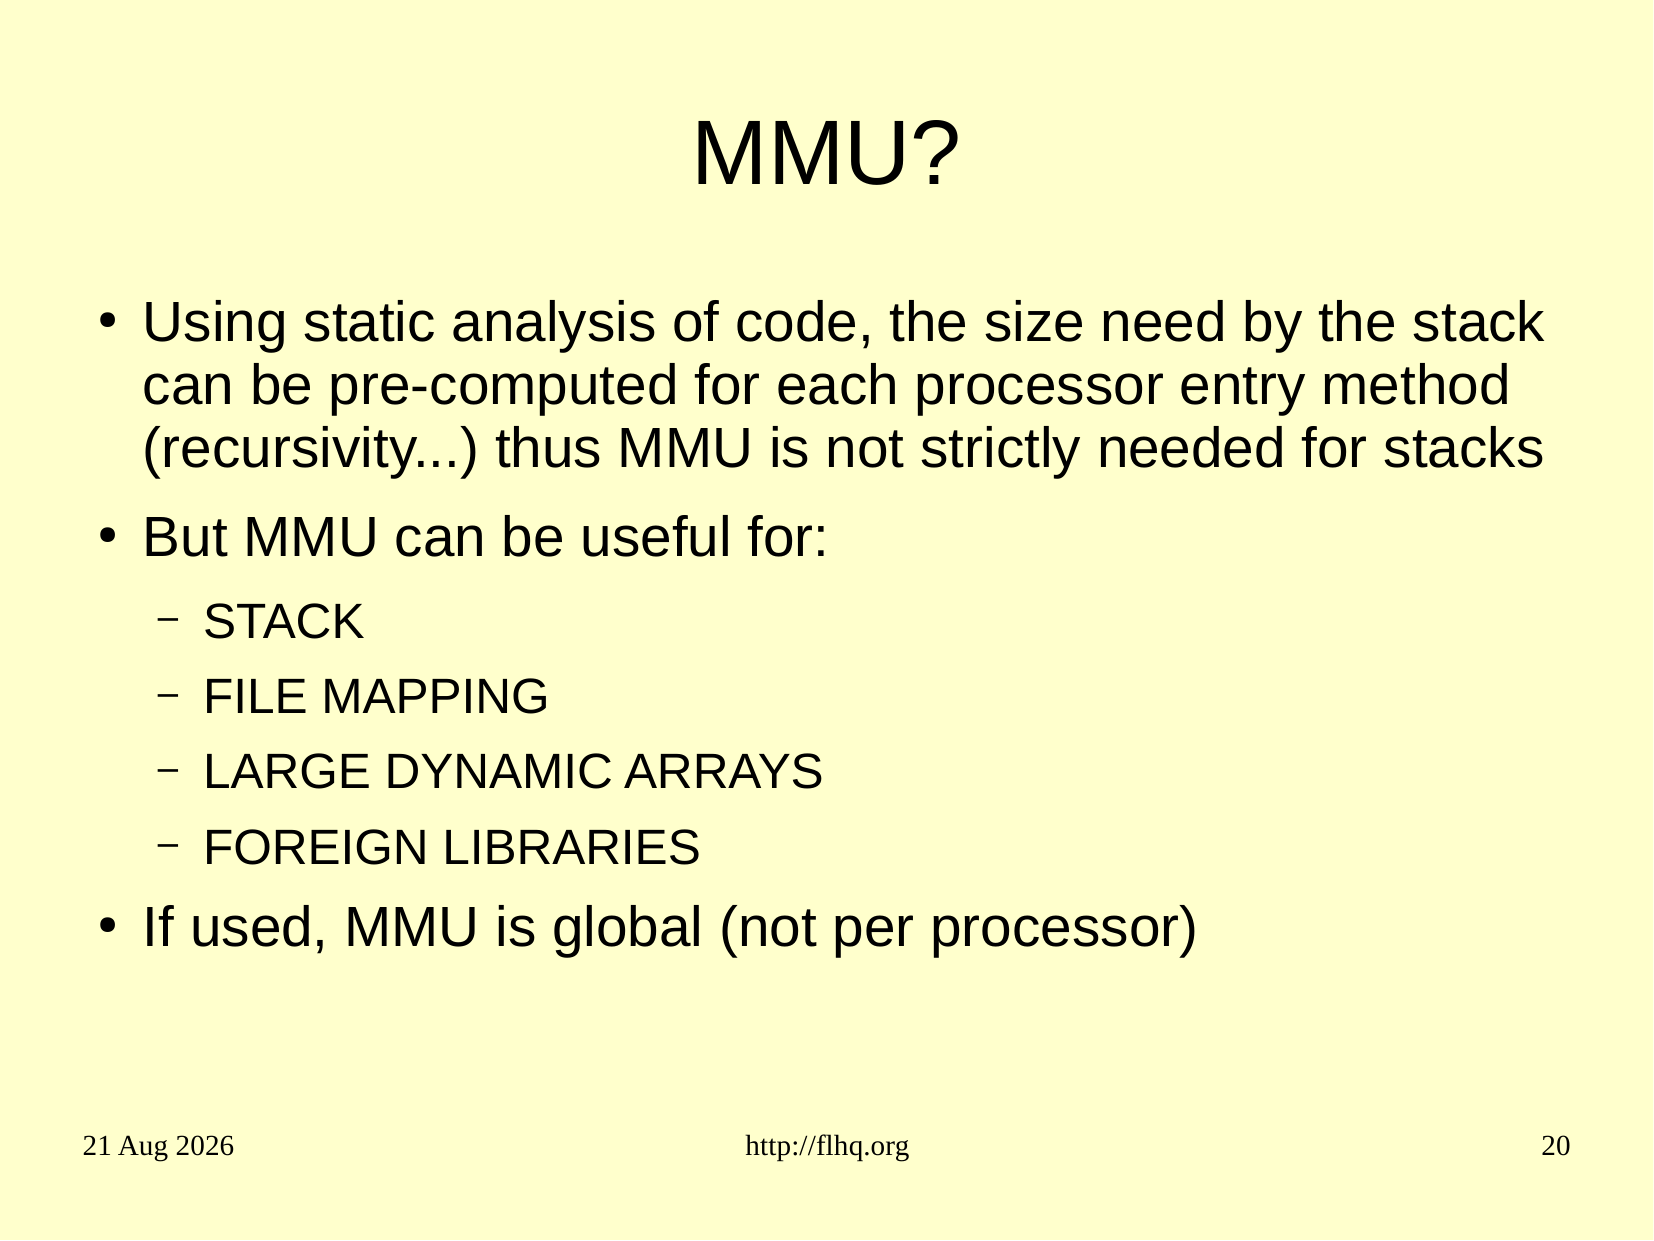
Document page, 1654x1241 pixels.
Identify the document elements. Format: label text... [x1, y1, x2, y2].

title MMU? [82, 49, 1571, 257]
list Using static analysis of code, the size need by the stack can be pre-computed for each processor entry method (recursivity...) thus MMU is not strictly needed for stacks But MMU can be useful for: STACK FILE MAPPING LARGE DYNAMIC ARRAYS FOREIGN LIBRARIES If used, MMU is global (not per processor) [82, 290, 1571, 1010]
